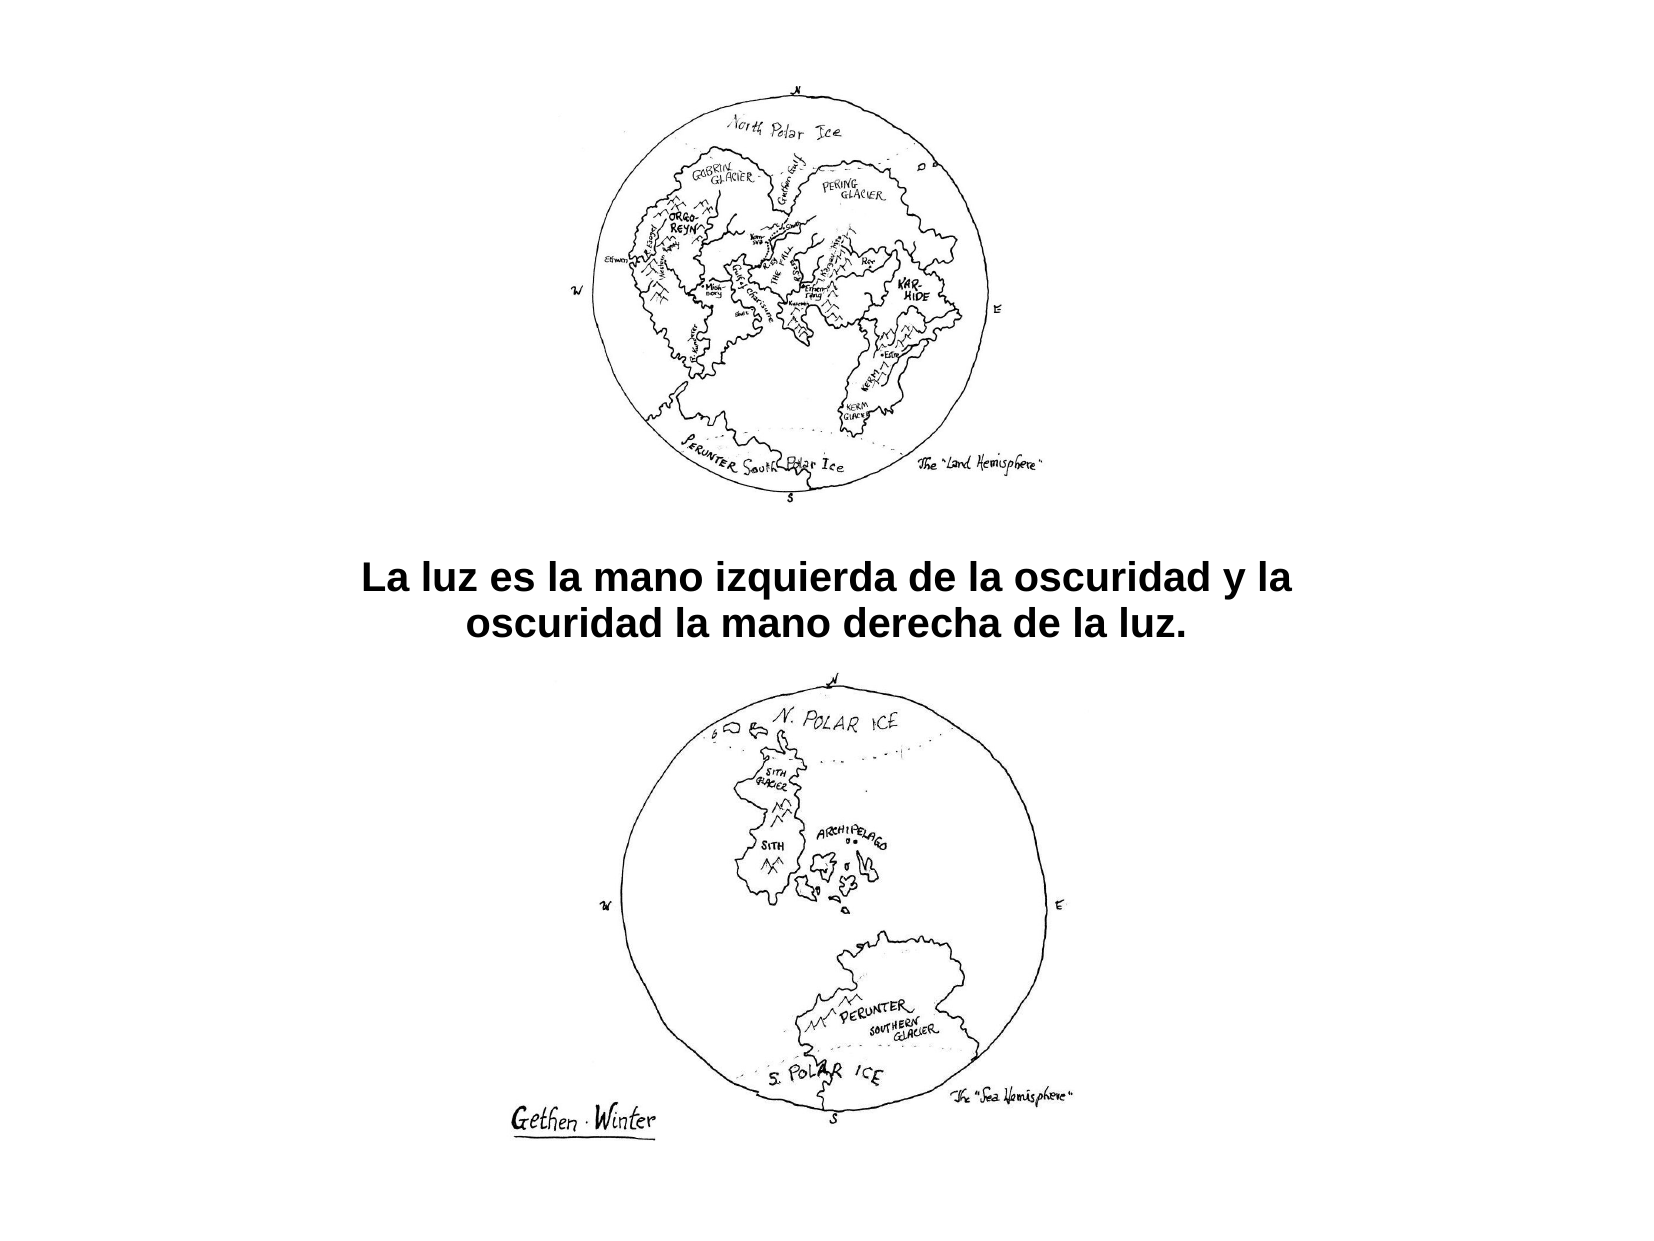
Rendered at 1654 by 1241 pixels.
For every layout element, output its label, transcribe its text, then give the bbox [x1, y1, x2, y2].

text_box La luz es la mano izquierda de la oscuridad y la oscuridad la mano derecha de la luz. [295, 546, 1359, 655]
picture [501, 671, 1089, 1141]
picture [540, 86, 1088, 524]
